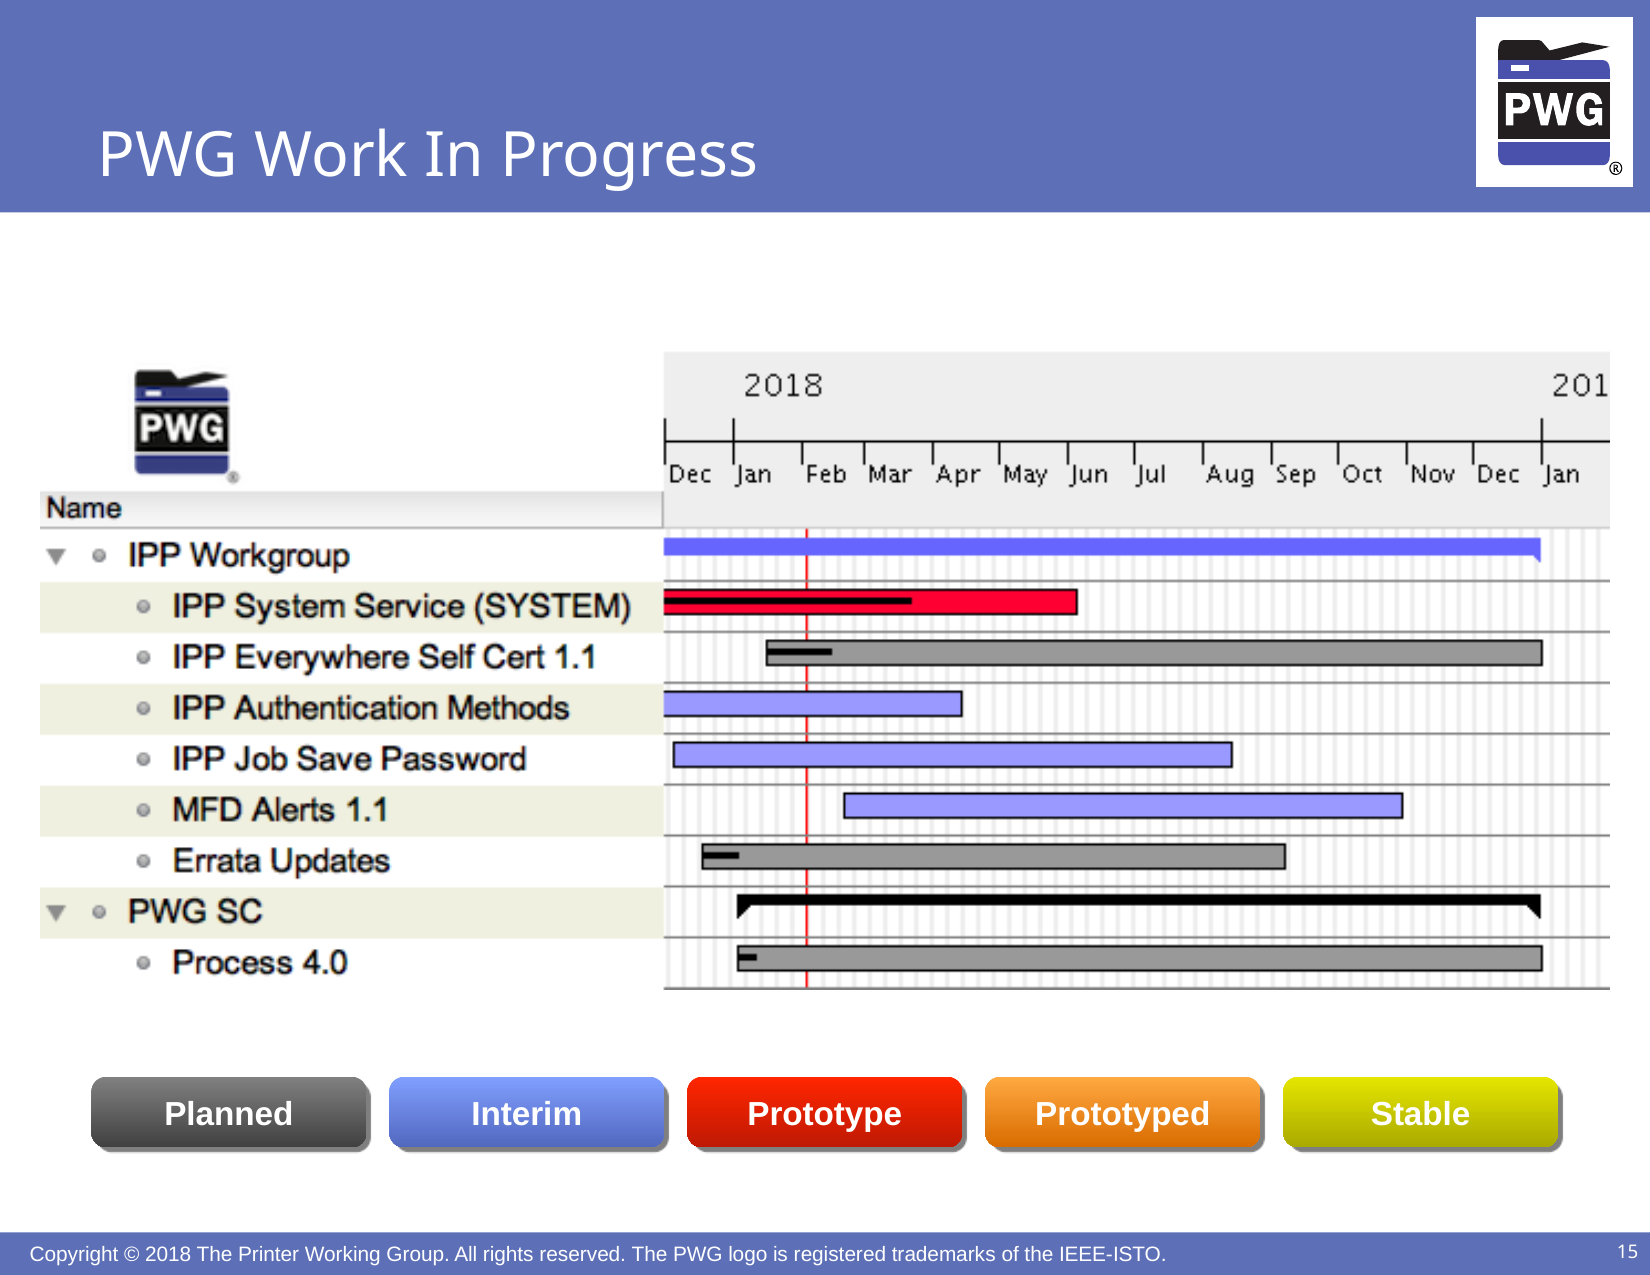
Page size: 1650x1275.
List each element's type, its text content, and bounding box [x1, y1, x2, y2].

text_box Prototype [687, 1076, 963, 1148]
text_box Prototyped [985, 1076, 1261, 1148]
picture [40, 213, 1610, 991]
text_box Planned [91, 1076, 367, 1148]
text_box Interim [389, 1076, 665, 1148]
title PWG Work In Progress [82, 8, 1451, 198]
text_box Stable [1283, 1076, 1559, 1148]
